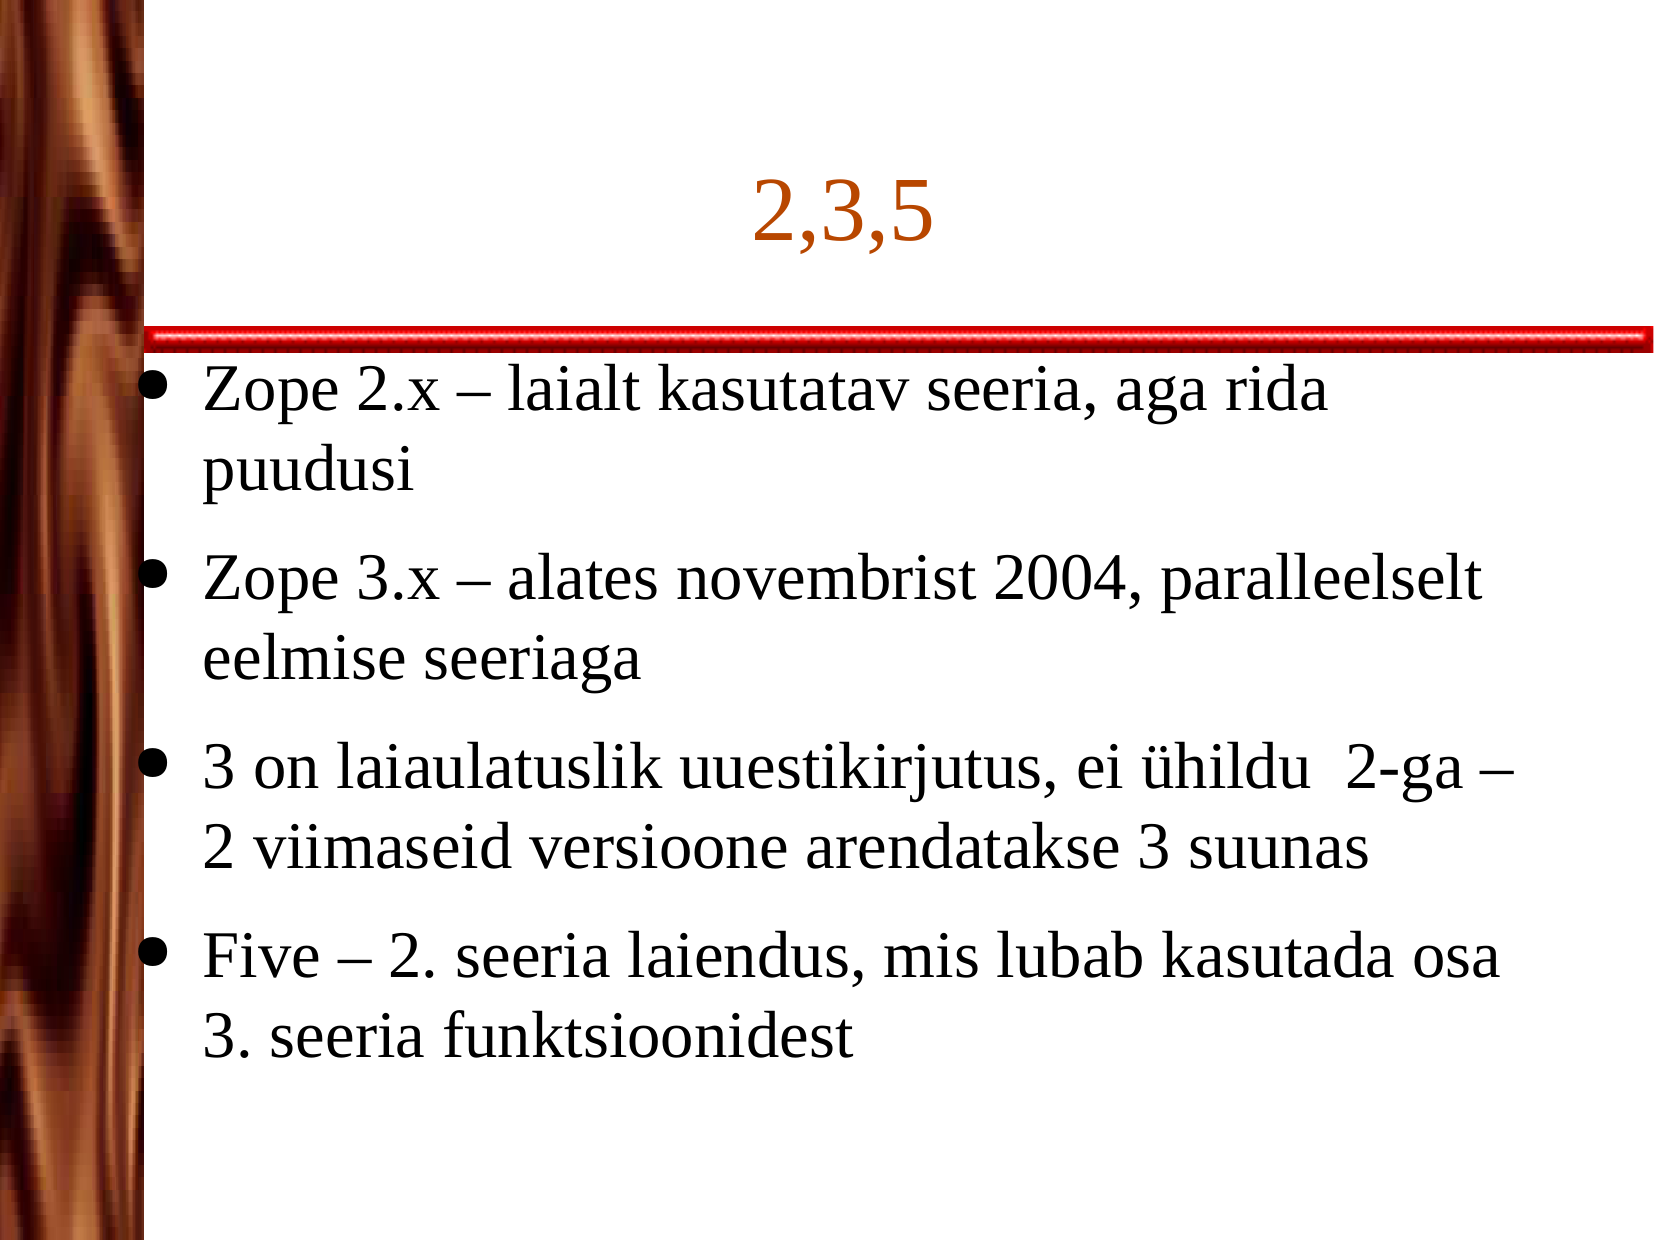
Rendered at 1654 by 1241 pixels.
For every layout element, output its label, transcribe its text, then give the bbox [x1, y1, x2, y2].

list Zope 2.x – laialt kasutatav seeria, aga rida puudusi Zope 3.x – alates novembrist 2004, paralleelselt eelmise seeriaga 3 on laiaulatuslik uuestikirjutus, ei ühildu 2-ga – 2 viimaseid versioone arendatakse 3 suunas Five – 2. seeria laiendus, mis lubab kasutada osa 3. seeria funktsioonidest [121, 344, 1533, 1164]
title 2,3,5 [121, 98, 1533, 314]
picture [0, 0, 1654, 1240]
